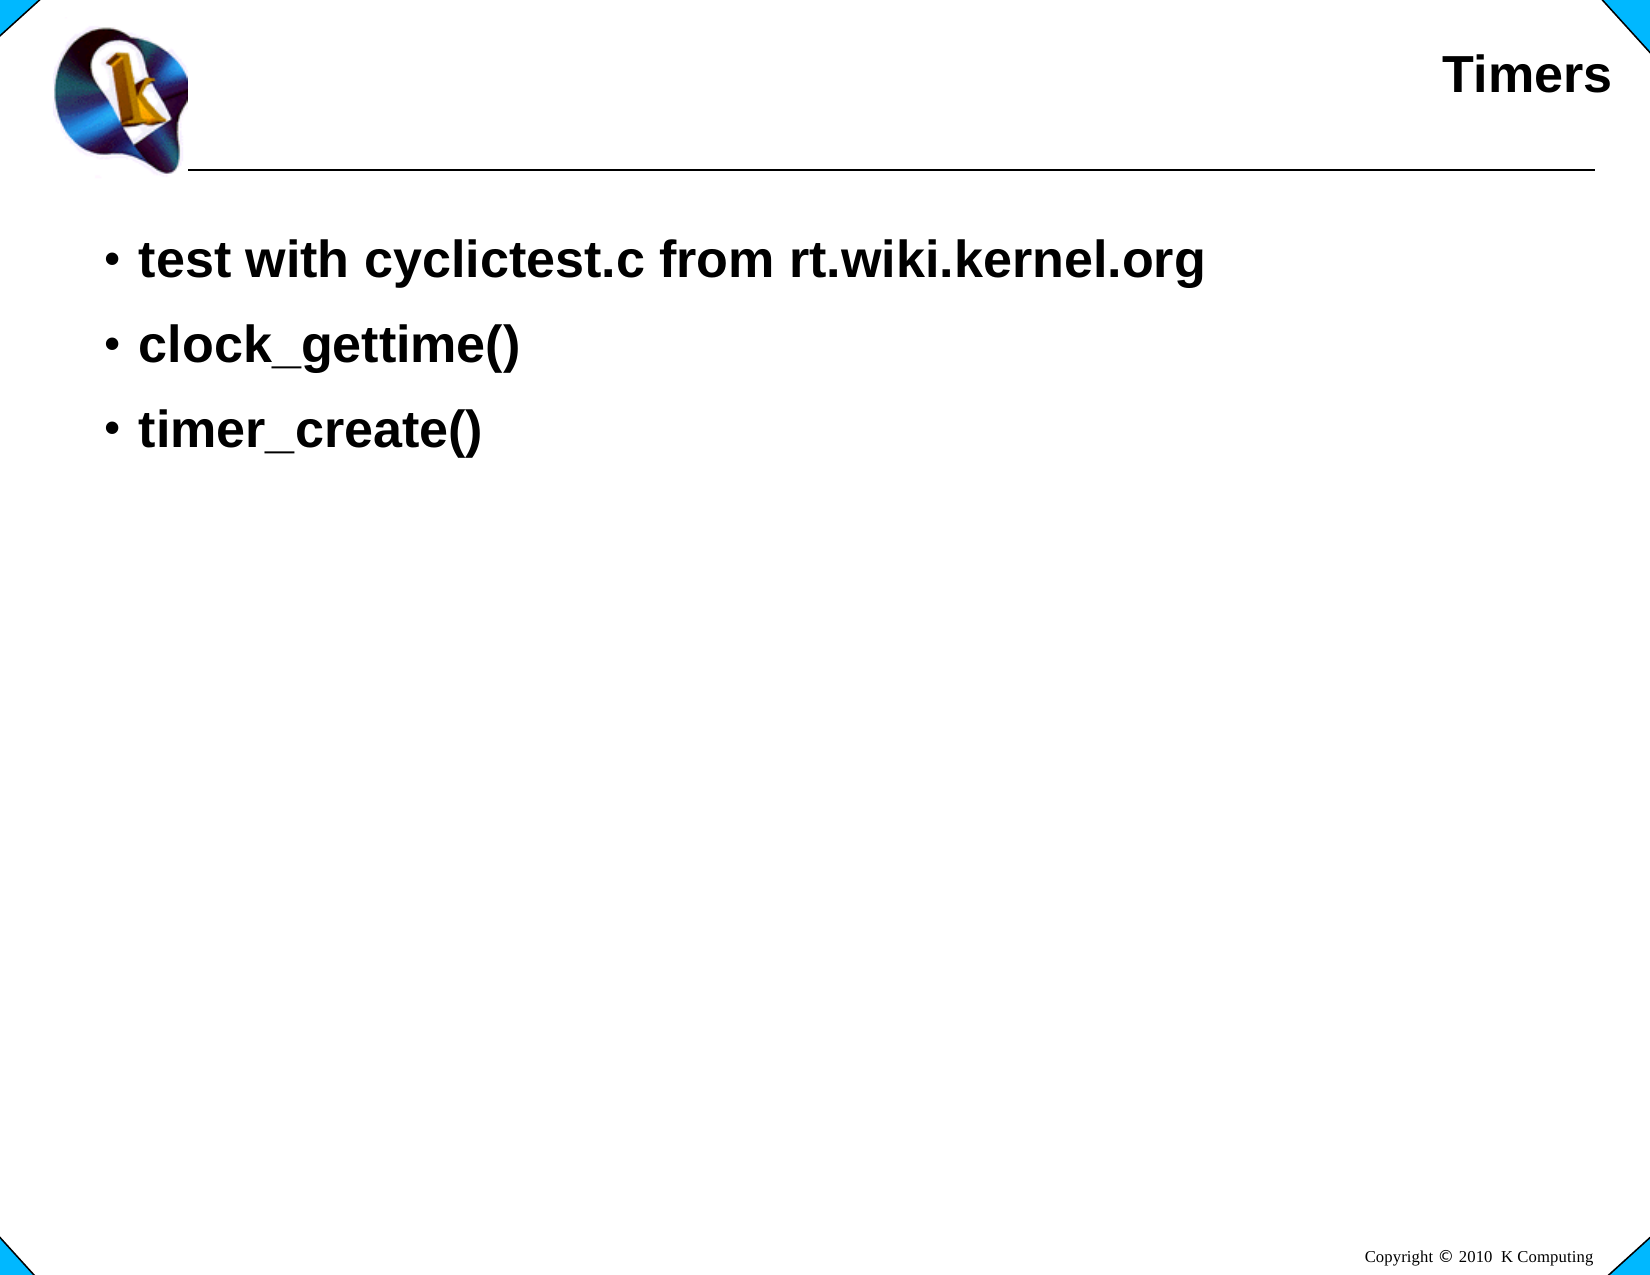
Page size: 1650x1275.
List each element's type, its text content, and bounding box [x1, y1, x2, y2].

text_box test with cyclictest.c from rt.wiki.kernel.org clock_gettime() timer_create() [88, 228, 1574, 1070]
picture [53, 17, 188, 188]
title Timers [437, 7, 1613, 143]
